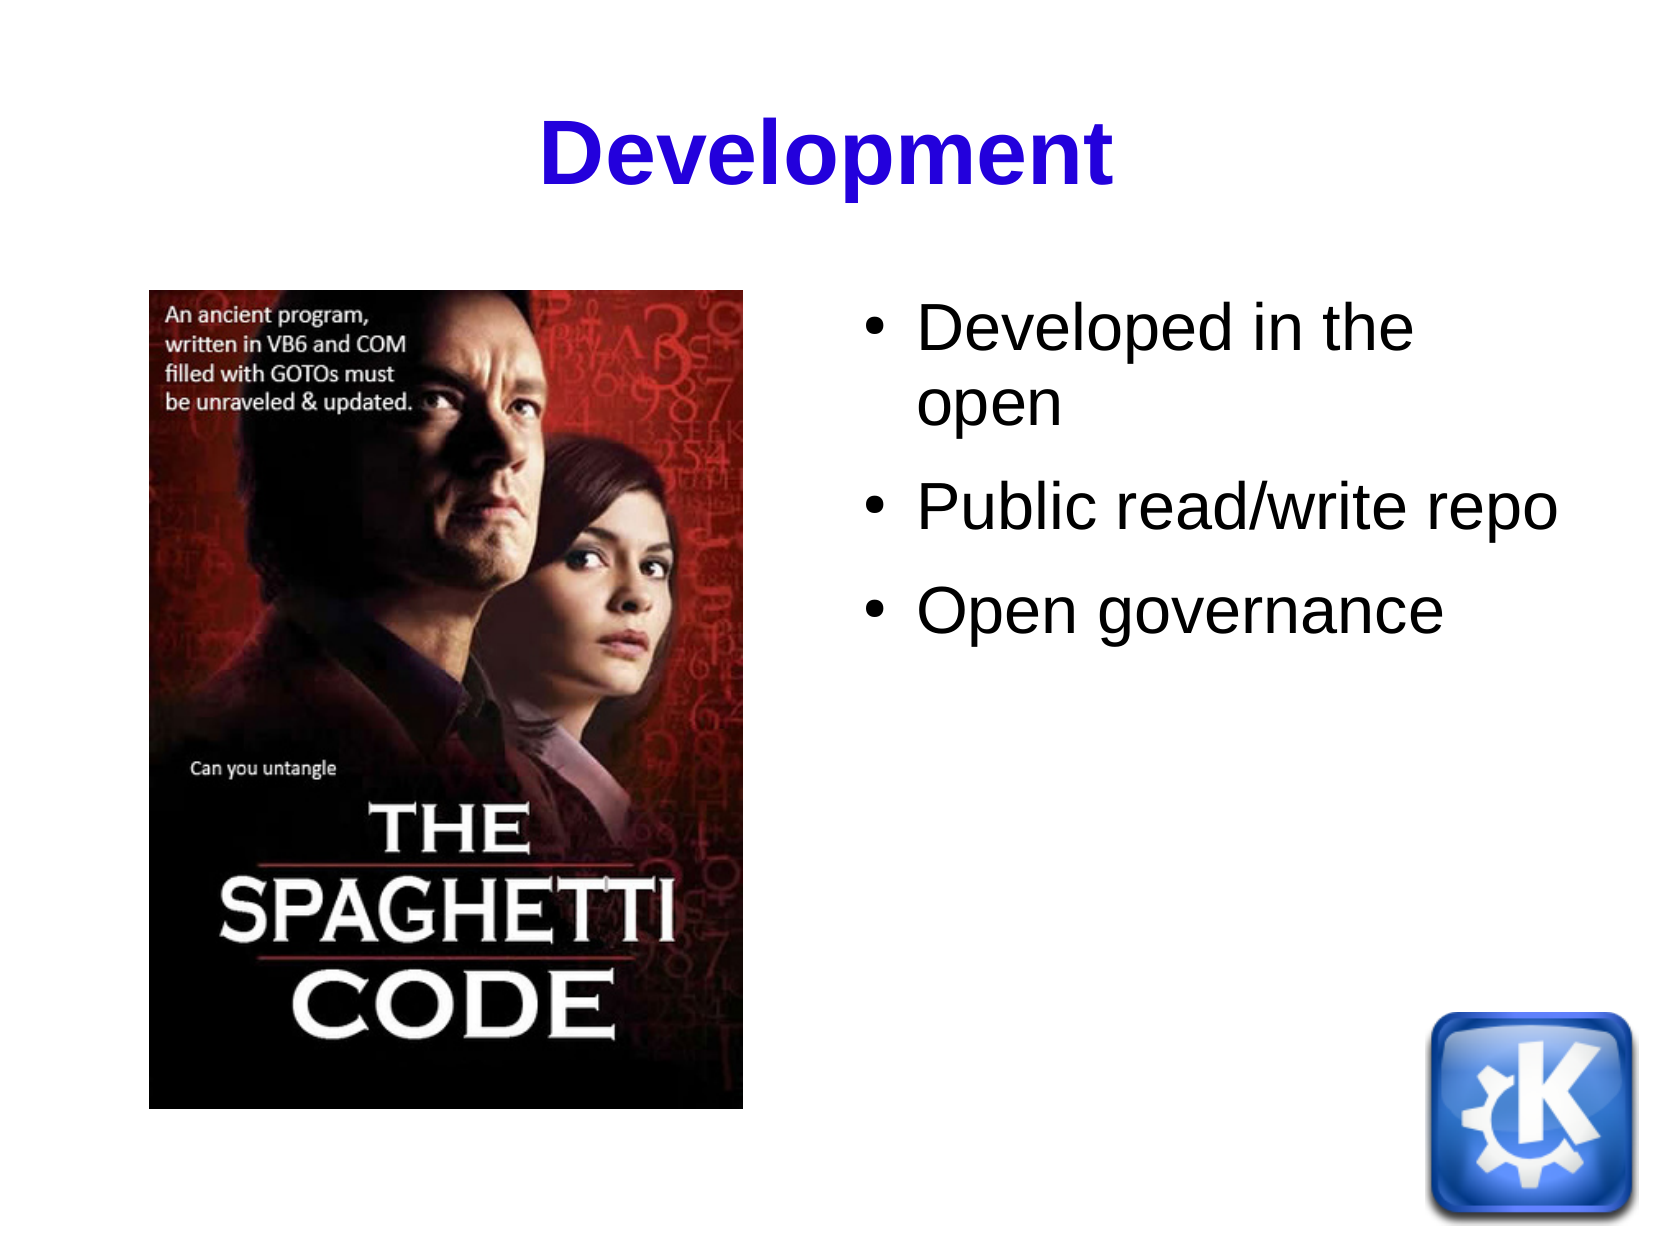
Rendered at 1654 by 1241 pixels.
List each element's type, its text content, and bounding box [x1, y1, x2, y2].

list Developed in the open Public read/write repo Open governance [845, 290, 1572, 1109]
picture [149, 290, 743, 1109]
title Development [82, 49, 1571, 257]
picture [1425, 1012, 1639, 1226]
